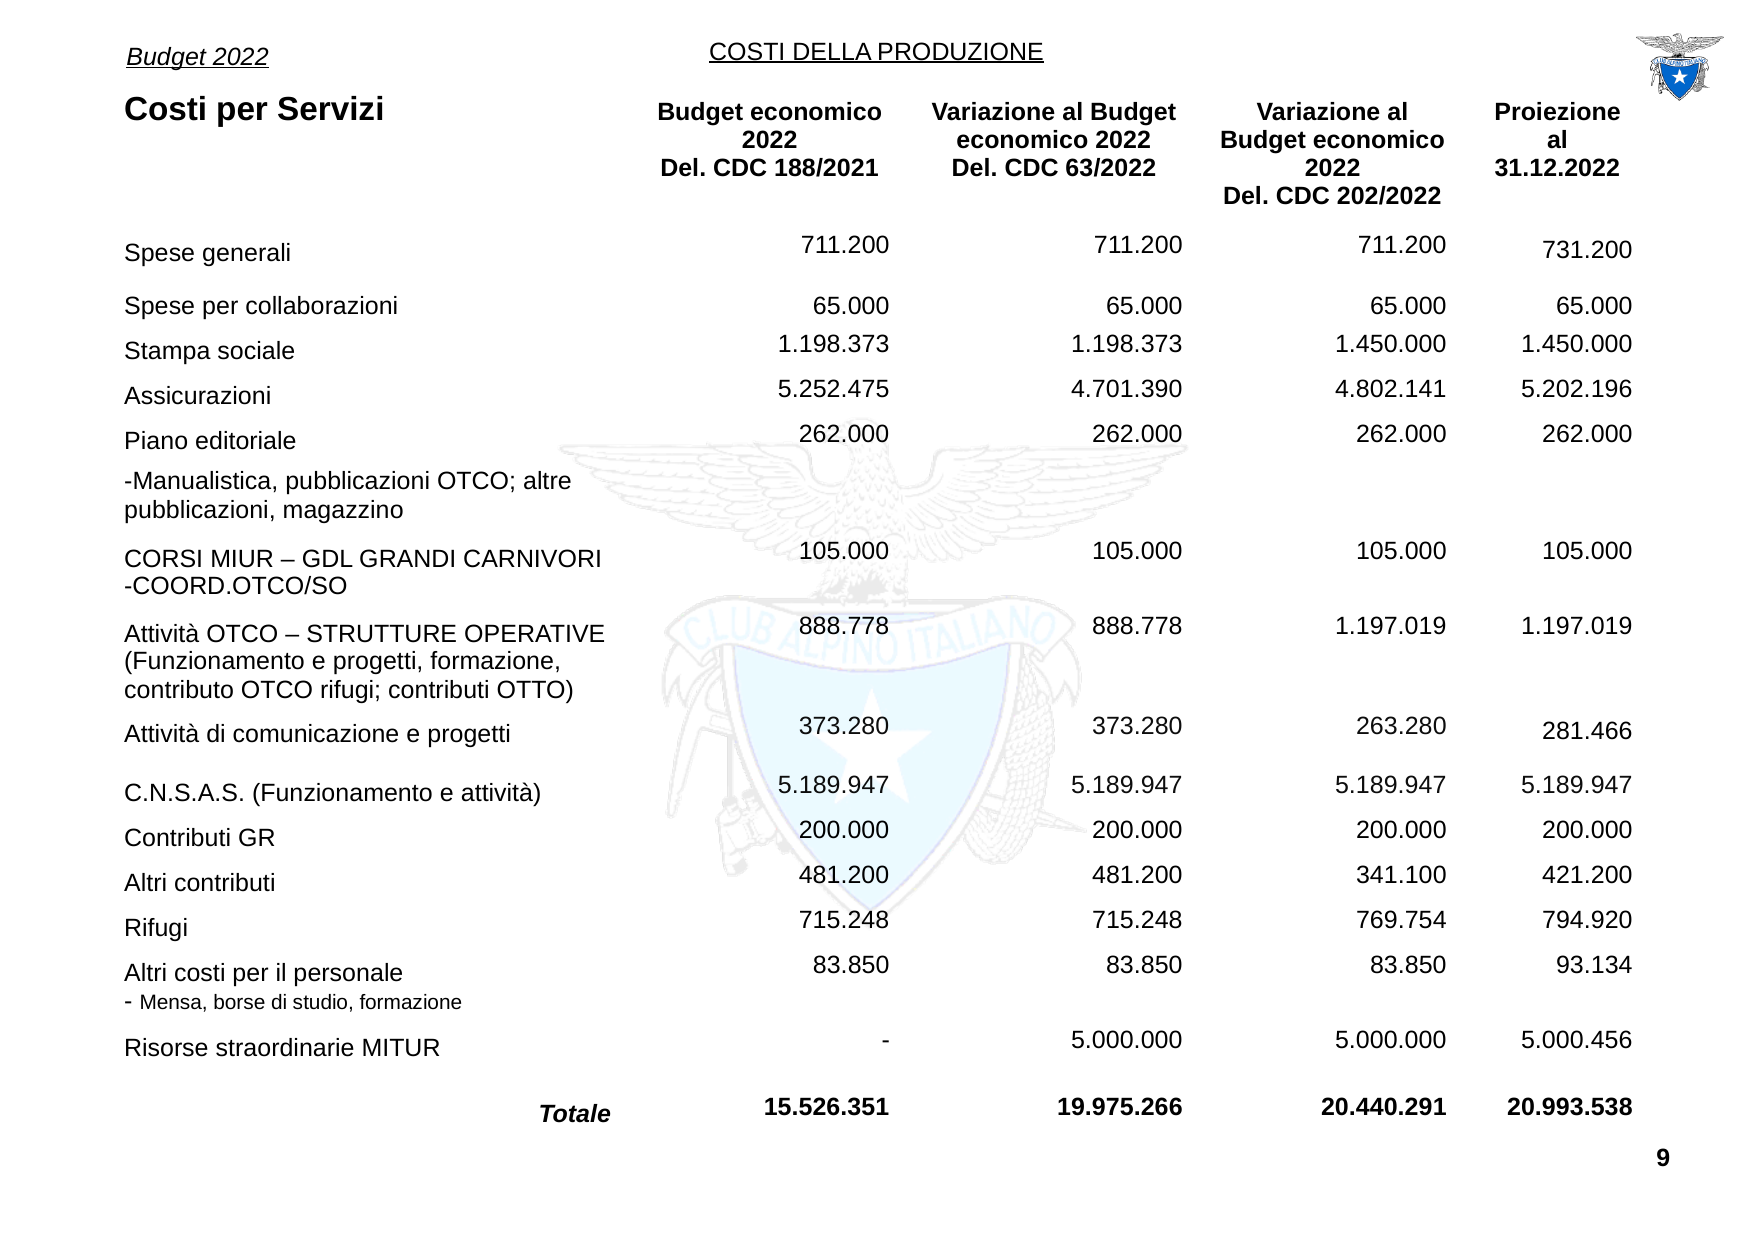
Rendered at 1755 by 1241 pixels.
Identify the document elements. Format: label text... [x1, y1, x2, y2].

table_cell 731.200 [1459, 236, 1645, 284]
table_cell 888.778 [902, 612, 1195, 717]
table_cell 5.000.000 [1195, 1026, 1459, 1092]
table_cell 5.189.947 [626, 771, 902, 816]
table_cell 65.000 [1195, 284, 1459, 329]
table_cell 200.000 [902, 816, 1195, 861]
table_cell 15.526.351 [626, 1092, 902, 1153]
table_cell 262.000 [902, 419, 1195, 537]
table_cell Rifugi [109, 906, 626, 951]
table_cell Attività OTCO – STRUTTURE OPERATIVE (Funzionamento e progetti, formazione, contributo OTCO rifugi; contributi OTTO) [109, 612, 626, 717]
table_header Variazione al Budget economico 2022 Del. CDC 202/2022 [1195, 89, 1459, 236]
table_cell 373.280 [626, 717, 902, 771]
table_cell 93.134 [1459, 951, 1645, 1026]
table_cell 4.802.141 [1195, 374, 1459, 419]
table_cell Piano editoriale Manualistica, pubblicazioni OTCO; altre pubblicazioni, magazzino [109, 419, 626, 537]
table_cell 1.450.000 [1195, 329, 1459, 374]
table_cell 20.993.538 [1459, 1092, 1645, 1153]
table_cell 5.000.000 [902, 1026, 1195, 1092]
table_header Budget economico 2022 Del. CDC 188/2021 [626, 89, 902, 236]
table_cell 711.200 [902, 236, 1195, 284]
table_header Proiezione al 31.12.2022 [1459, 89, 1645, 236]
table_cell 105.000 [902, 537, 1195, 612]
table_cell 65.000 [902, 284, 1195, 329]
table_header Variazione al Budget economico 2022 Del. CDC 63/2022 [902, 89, 1195, 236]
table_cell Altri costi per il personale - Mensa, borse di studio, formazione [109, 951, 626, 1026]
table_cell 481.200 [902, 861, 1195, 906]
table_cell 65.000 [626, 284, 902, 329]
table_cell 105.000 [1195, 537, 1459, 612]
table_cell 65.000 [1459, 284, 1645, 329]
table_cell 83.850 [1195, 951, 1459, 1026]
table_cell C.N.S.A.S. (Funzionamento e attività) [109, 771, 626, 816]
table_cell Assicurazioni [109, 374, 626, 419]
table_cell 711.200 [626, 236, 902, 284]
table_cell 715.248 [626, 906, 902, 951]
table_cell Totale [109, 1092, 626, 1153]
table_cell 5.189.947 [1195, 771, 1459, 816]
table_cell 83.850 [626, 951, 902, 1026]
table_cell 19.975.266 [902, 1092, 1195, 1153]
table_cell 263.280 [1195, 717, 1459, 771]
table_cell 1.198.373 [902, 329, 1195, 374]
table_cell 262.000 [1195, 419, 1459, 537]
table_cell 105.000 [1459, 537, 1645, 612]
table_cell 262.000 [1459, 419, 1645, 537]
table_cell 200.000 [1459, 816, 1645, 861]
table_cell 4.701.390 [902, 374, 1195, 419]
table_cell 105.000 [626, 537, 902, 612]
table_cell 1.450.000 [1459, 329, 1645, 374]
table_cell Spese per collaborazioni [109, 284, 626, 329]
table_cell Attività di comunicazione e progetti [109, 717, 626, 771]
table_cell 794.920 [1459, 906, 1645, 951]
table_cell Risorse straordinarie MITUR [109, 1026, 626, 1092]
table_cell Contributi GR [109, 816, 626, 861]
table_cell Spese generali [109, 236, 626, 284]
table_cell 1.198.373 [626, 329, 902, 374]
picture [1632, 29, 1728, 108]
table_cell Stampa sociale [109, 329, 626, 374]
text_box Budget 2022 [50, 35, 346, 82]
table_cell 5.189.947 [1459, 771, 1645, 816]
table_cell 373.280 [902, 717, 1195, 771]
table_cell 200.000 [1195, 816, 1459, 861]
table_cell 1.197.019 [1459, 612, 1645, 717]
table_cell 83.850 [902, 951, 1195, 1026]
table_cell 281.466 [1459, 717, 1645, 771]
table_cell 5.252.475 [626, 374, 902, 419]
table_cell 200.000 [626, 816, 902, 861]
table_cell - [626, 1026, 902, 1092]
table_cell 888.778 [626, 612, 902, 717]
table_header COSTI DELLA PRODUZIONE [508, 30, 1246, 75]
table_cell 262.000 [626, 419, 902, 537]
table_cell 5.000.456 [1459, 1026, 1645, 1092]
table_cell 5.189.947 [902, 771, 1195, 816]
table_cell 341.100 [1195, 861, 1459, 906]
table_cell 5.202.196 [1459, 374, 1645, 419]
table_cell Altri contributi [109, 861, 626, 906]
table_cell 20.440.291 [1195, 1092, 1459, 1153]
table_cell CORSI MIUR – GDL GRANDI CARNIVORI -COORD.OTCO/SO [109, 537, 626, 612]
table_cell 481.200 [626, 861, 902, 906]
table_cell 769.754 [1195, 906, 1459, 951]
table_header Costi per Servizi [109, 89, 626, 236]
table_cell 711.200 [1195, 236, 1459, 284]
table_cell 715.248 [902, 906, 1195, 951]
text_box 9 [1641, 1136, 1720, 1182]
table_cell 421.200 [1459, 861, 1645, 906]
table_cell 1.197.019 [1195, 612, 1459, 717]
